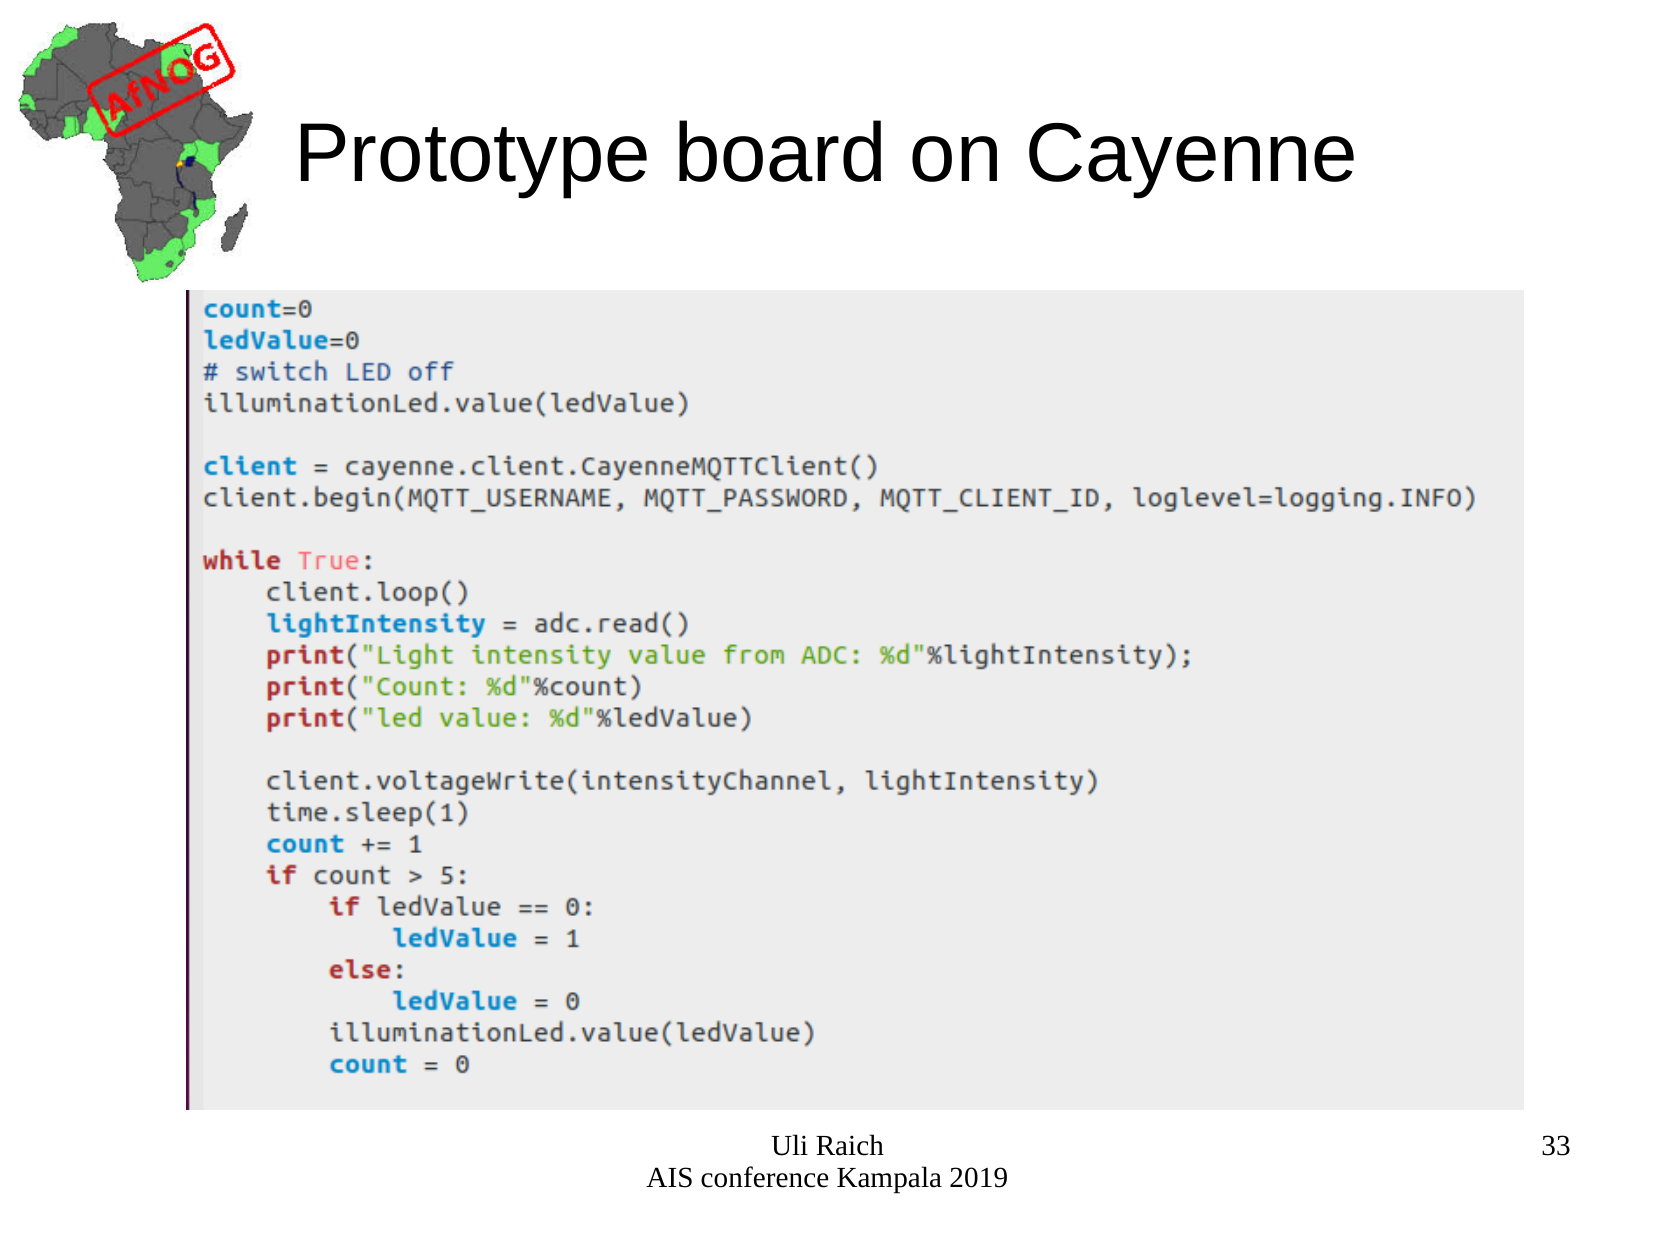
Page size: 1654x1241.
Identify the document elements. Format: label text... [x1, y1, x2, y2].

picture [9, 0, 1524, 1111]
title Prototype board on Cayenne [82, 49, 1571, 257]
